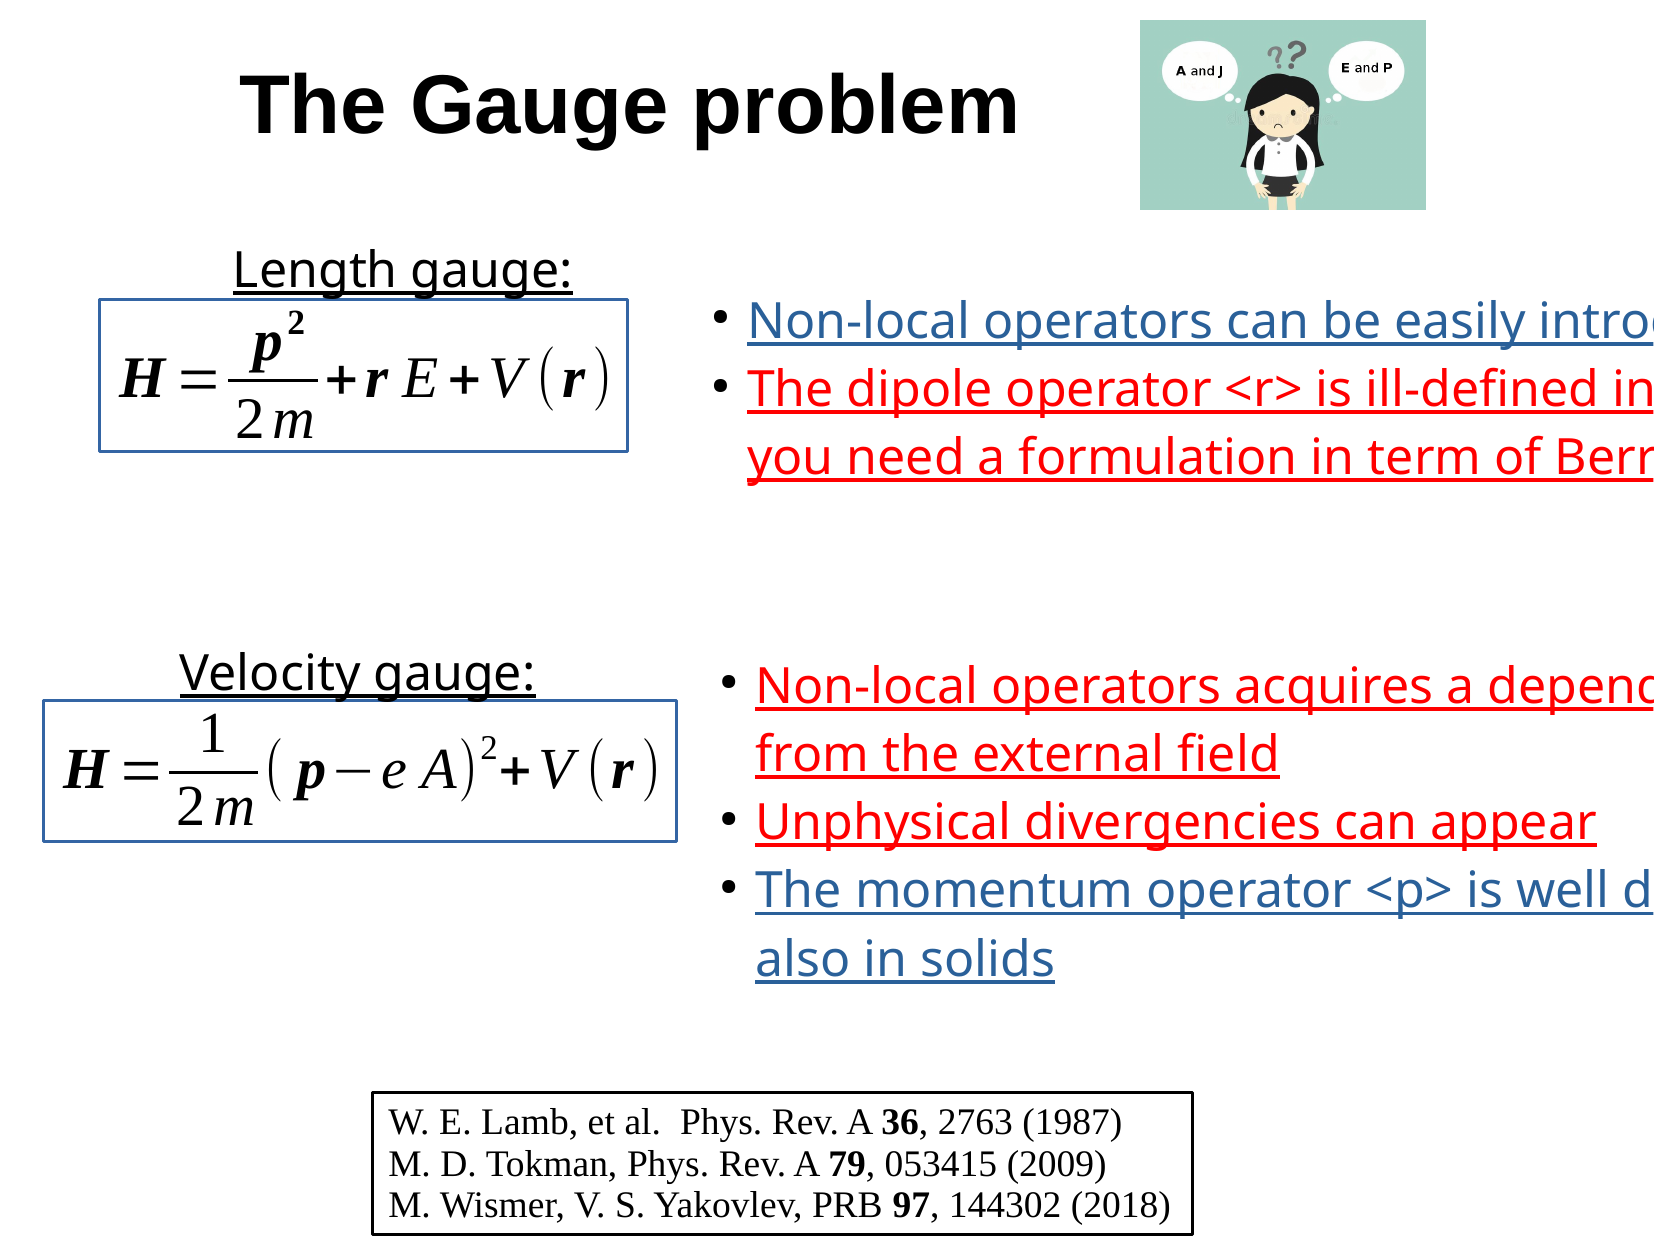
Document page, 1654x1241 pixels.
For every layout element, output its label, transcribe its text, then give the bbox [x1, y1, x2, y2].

text_box Non-local operators acquires a dependence from the external field Unphysical divergencies can appear The momentum operator <p> is well defined also in solids [705, 642, 1619, 992]
title The Gauge problem [150, 30, 1111, 181]
text_box Length gauge: [218, 226, 537, 309]
chart [101, 301, 627, 450]
chart [45, 701, 676, 840]
text_box Velocity gauge: [165, 629, 514, 712]
text_box W. E. Lamb, et al. Phys. Rev. A 36, 2763 (1987) M. D. Tokman, Phys. Rev. A 79, 053415 (2009) M. Wismer, V. S. Yakovlev, PRB 97, 144302 (2018) [372, 1092, 1193, 1235]
picture [1140, 20, 1426, 211]
text_box Non-local operators can be easily introduced The dipole operator <r> is ill-defined in solids you need a formulation in term of Berry-phase [696, 277, 1641, 497]
